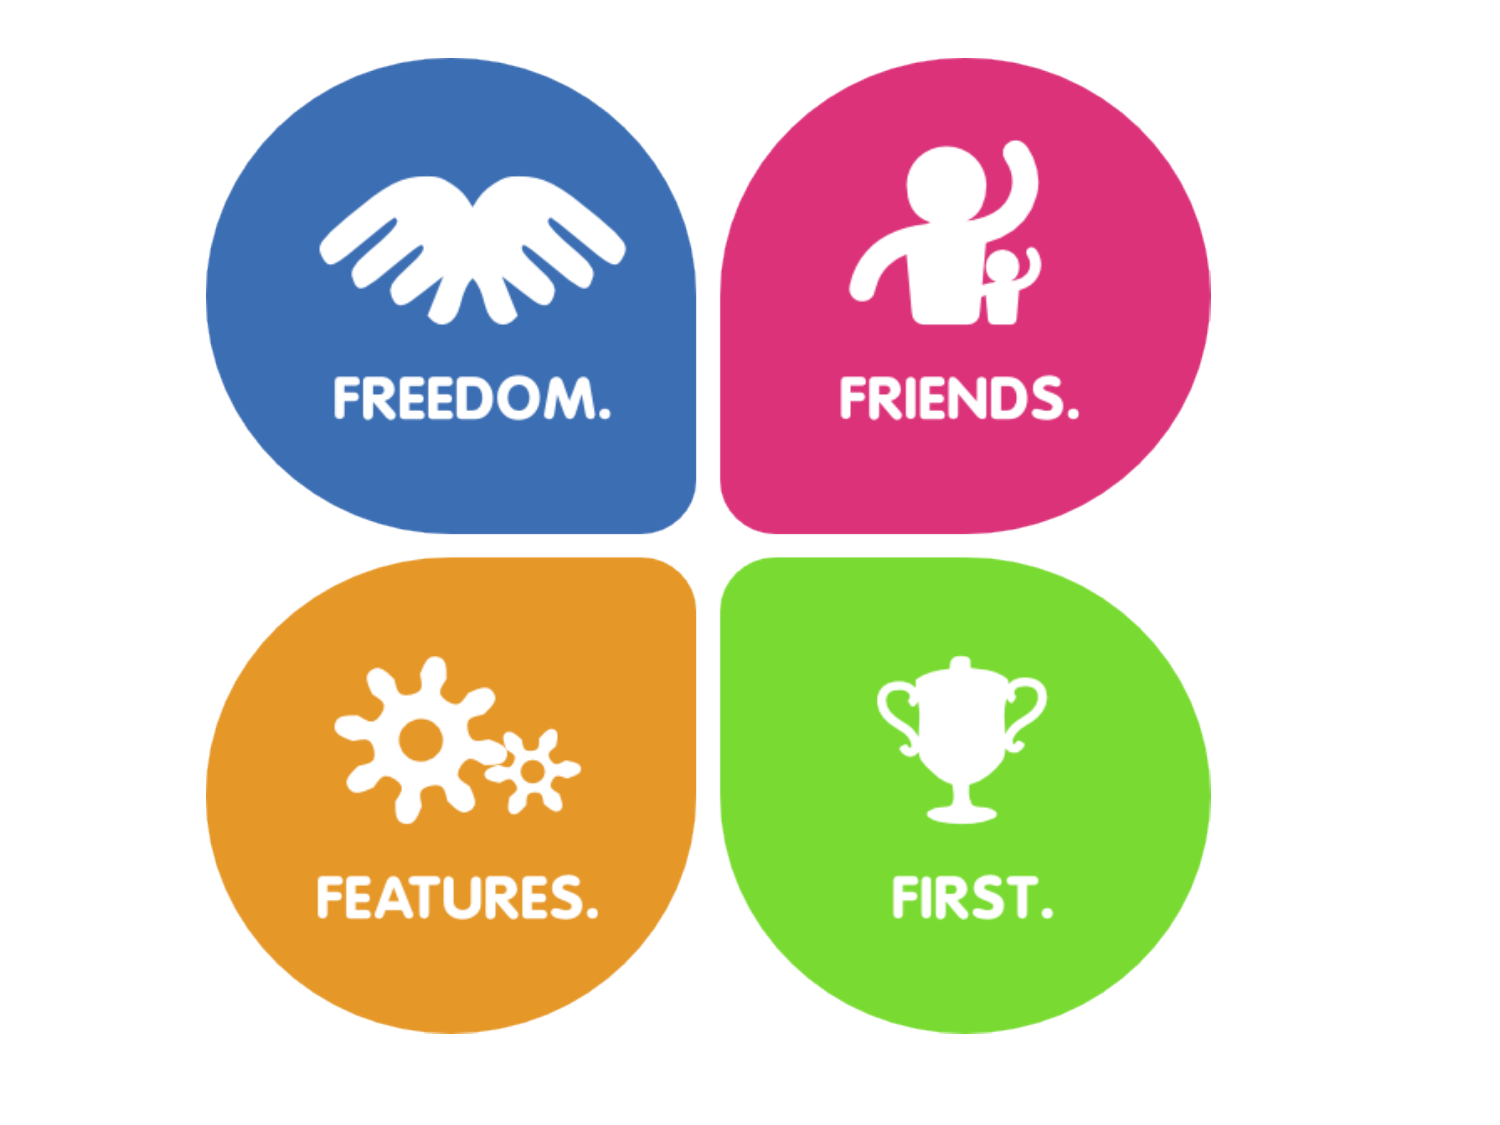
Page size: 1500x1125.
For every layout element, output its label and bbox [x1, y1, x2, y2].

picture [206, 58, 1211, 1034]
